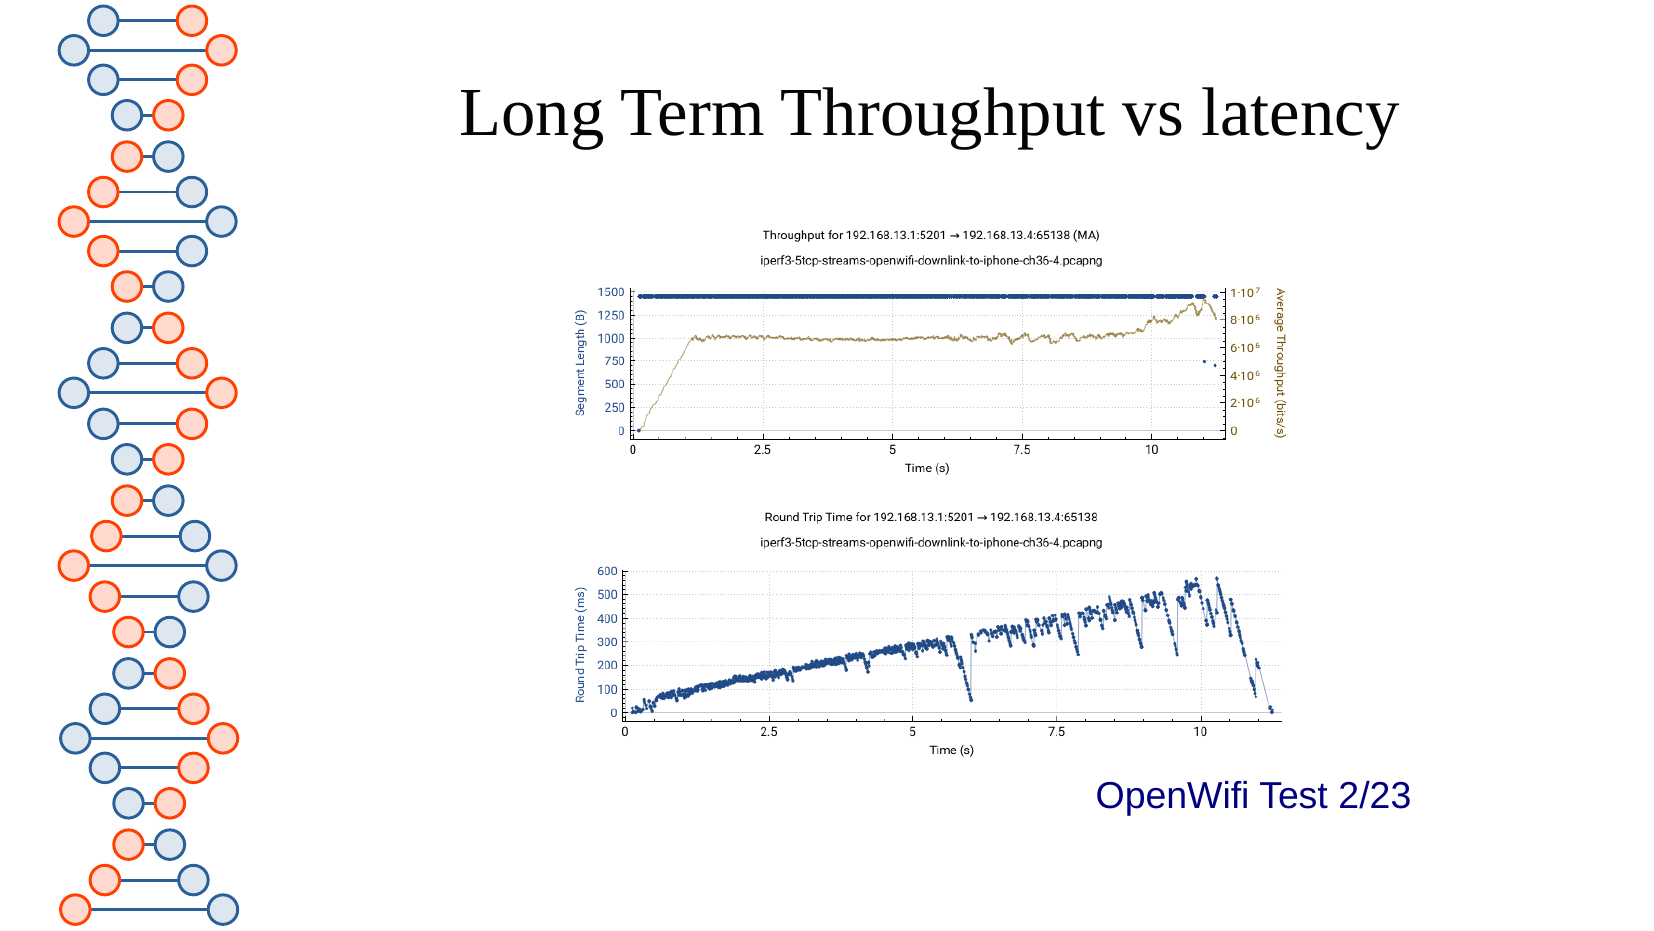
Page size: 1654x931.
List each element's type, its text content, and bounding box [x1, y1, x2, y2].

picture [566, 506, 1295, 764]
text_box OpenWifi Test 2/23 [1080, 766, 1538, 822]
title Long Term Throughput vs latency [265, 35, 1595, 189]
picture [566, 224, 1295, 482]
